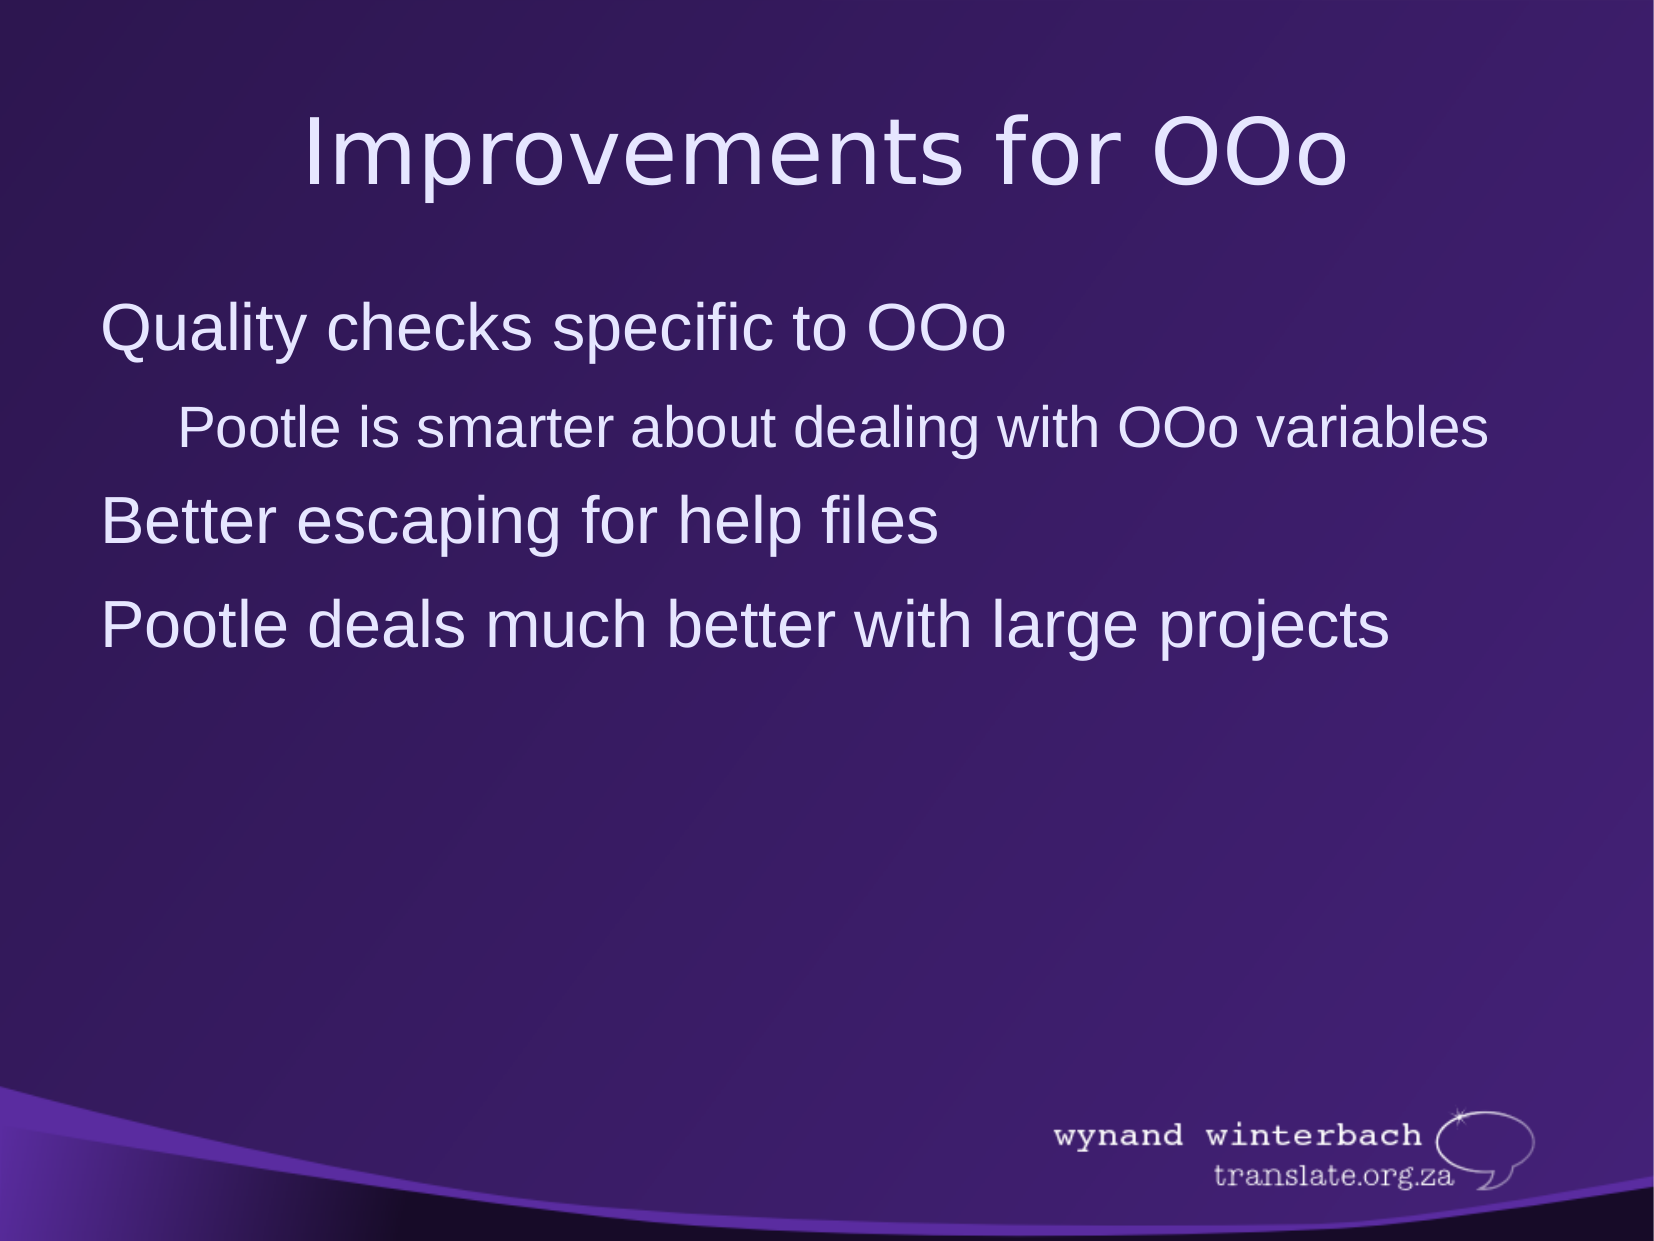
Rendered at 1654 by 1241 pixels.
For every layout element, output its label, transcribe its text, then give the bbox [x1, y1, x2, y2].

title Improvements for OOo [82, 49, 1571, 257]
picture [0, 0, 1654, 1241]
list Quality checks specific to OOo Pootle is smarter about dealing with OOo variables Better escaping for help files Pootle deals much better with large projects [82, 290, 1565, 663]
